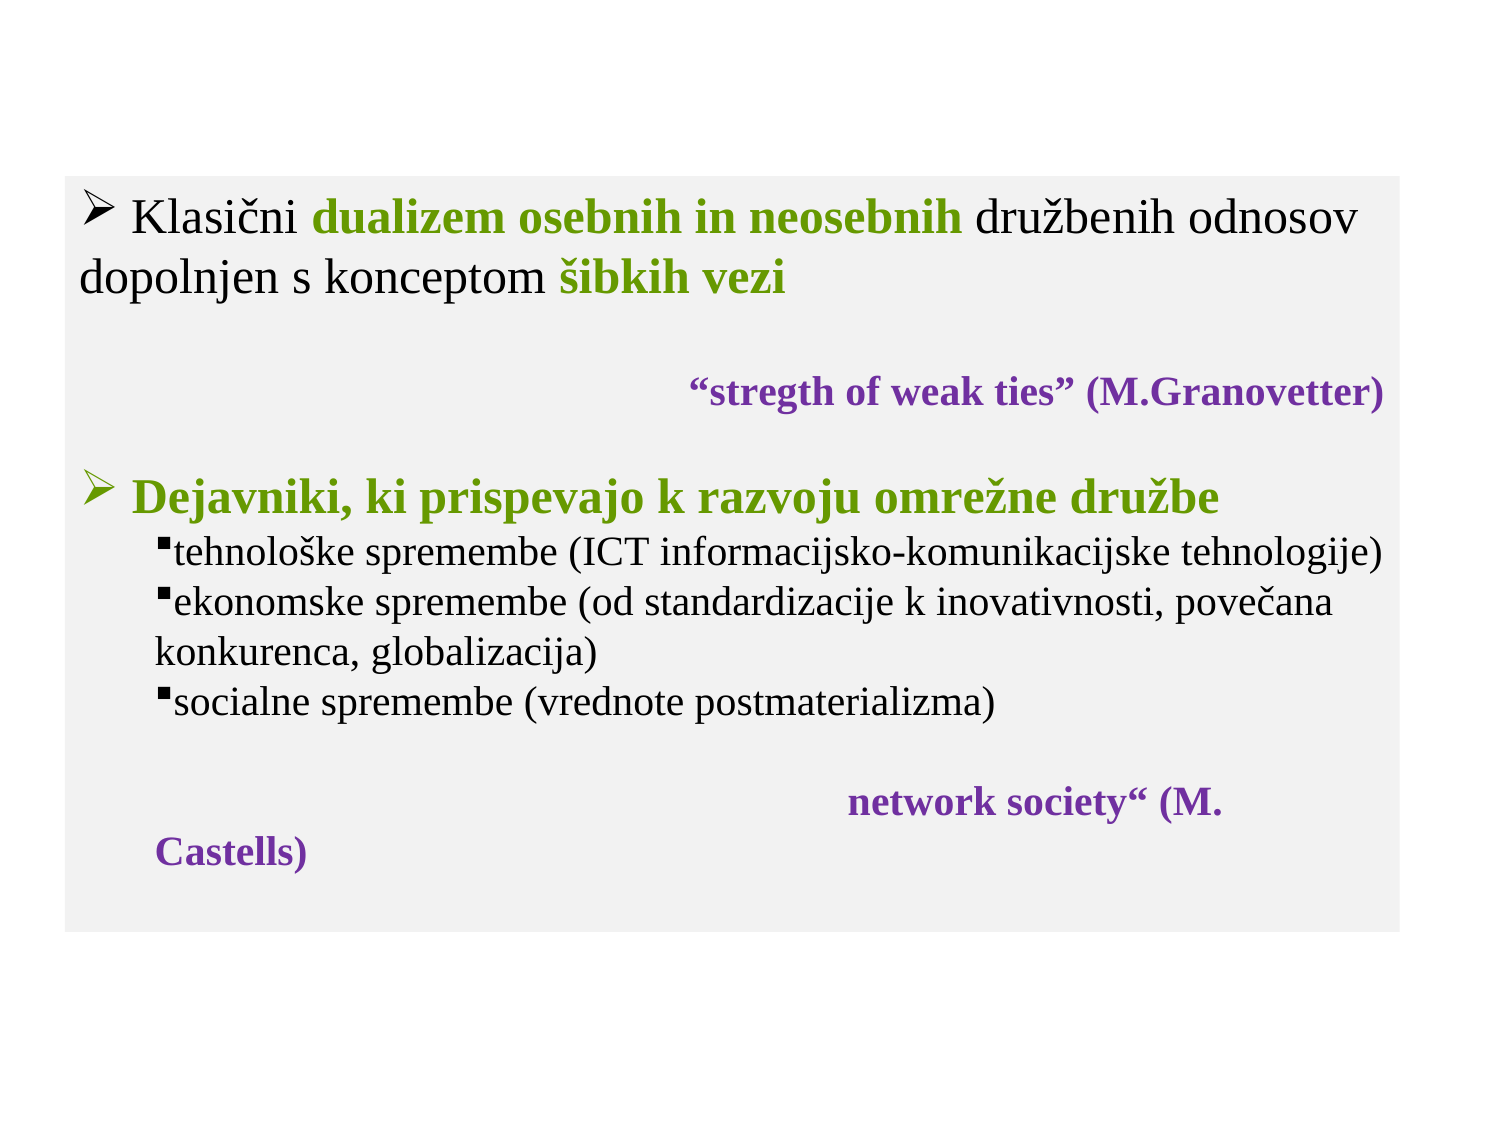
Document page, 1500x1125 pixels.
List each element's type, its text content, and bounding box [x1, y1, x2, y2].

text_box Klasični dualizem osebnih in neosebnih družbenih odnosov dopolnjen s konceptom šibkih vezi “stregth of weak ties” (M.Granovetter) Dejavniki, ki prispevajo k razvoju omrežne družbe tehnološke spremembe (ICT informacijsko-komunikacijske tehnologije) ekonomske spremembe (od standardizacije k inovativnosti, povečana konkurenca, globalizacija) socialne spremembe (vrednote postmaterializma) network society“ (M. Castells) [64, 176, 1400, 932]
